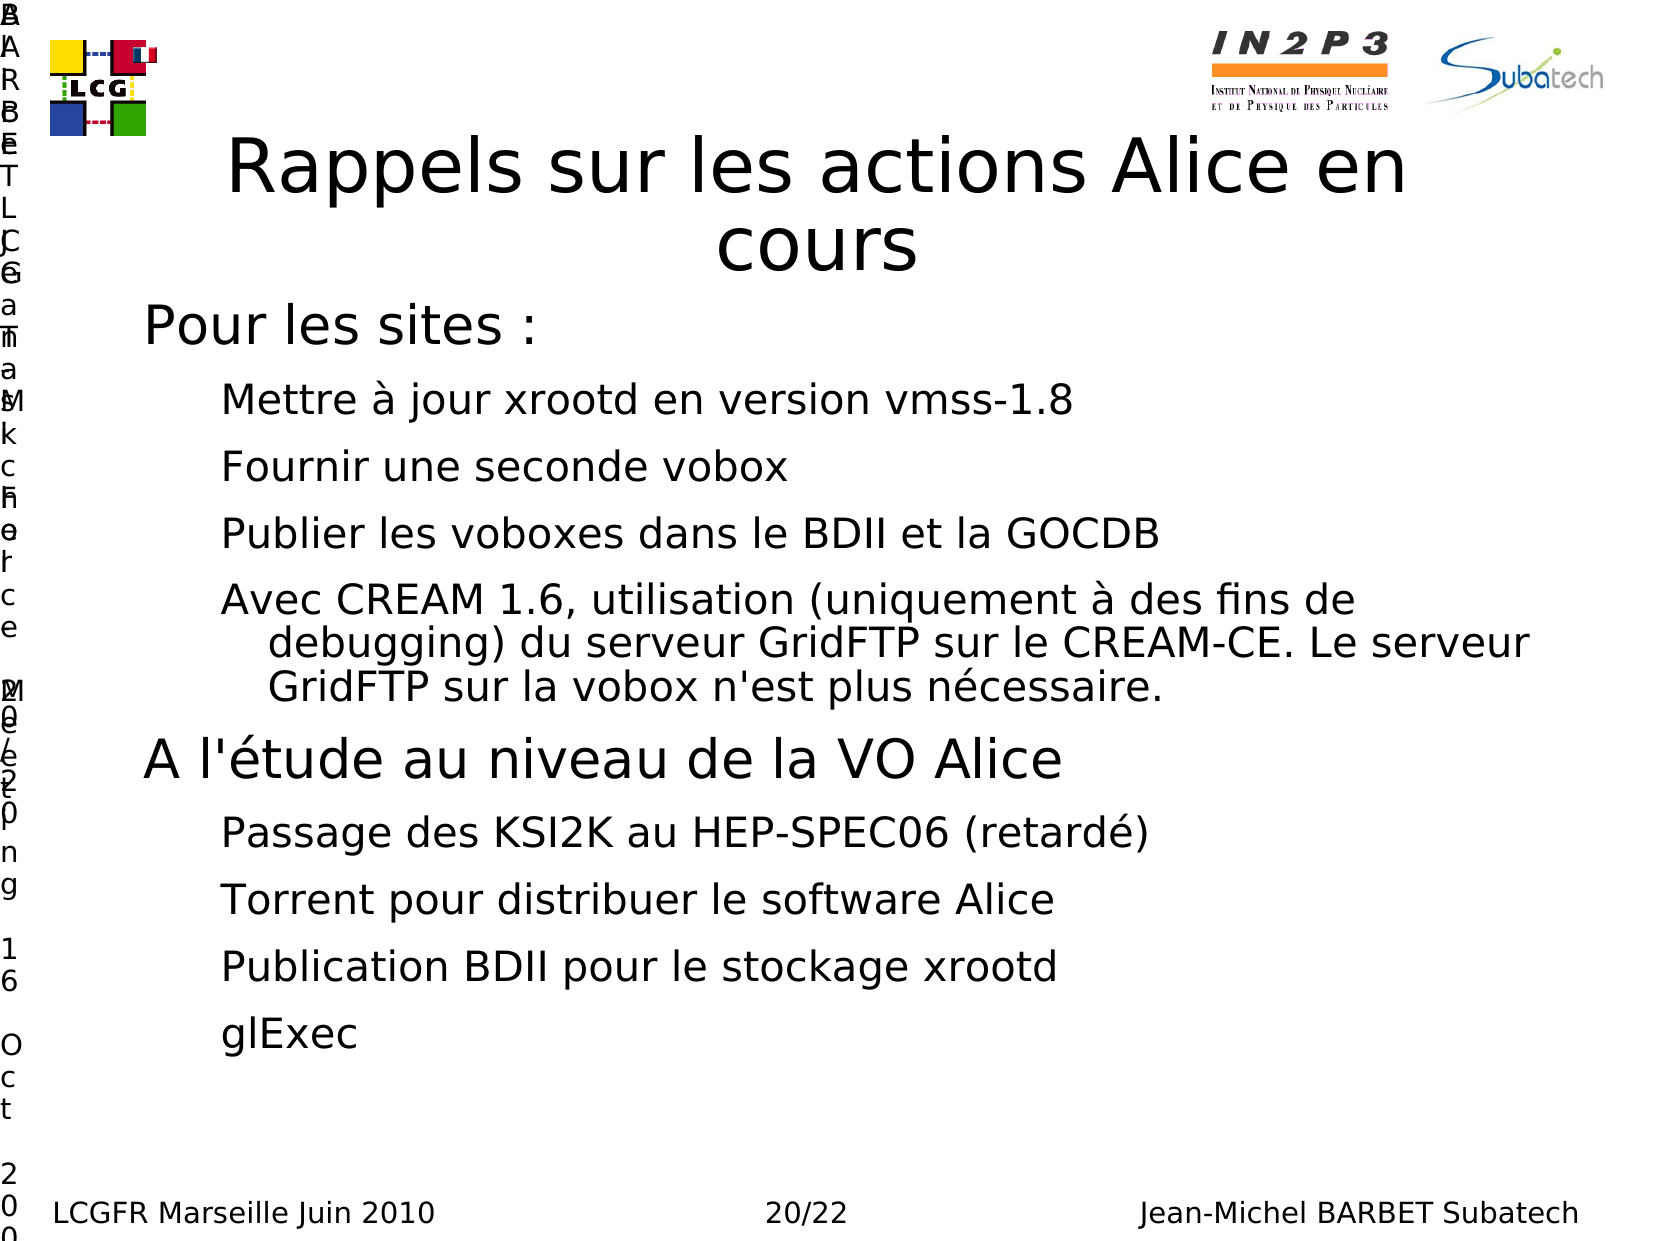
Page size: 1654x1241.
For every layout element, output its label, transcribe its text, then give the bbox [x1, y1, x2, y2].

title Rappels sur les actions Alice en cours [112, 112, 1524, 304]
picture [50, 40, 159, 136]
picture [1210, 21, 1388, 112]
list Pour les sites : Mettre à jour xrootd en version vmss-1.8 Fournir une seconde vobox Publier les voboxes dans le BDII et la GOCDB Avec CREAM 1.6, utilisation (uniquement à des fins de debugging) du serveur GridFTP sur le CREAM-CE. Le serveur GridFTP sur la vobox n'est plus nécessaire. A l'étude au niveau de la VO Alice Passage des KSI2K au HEP-SPEC06 (retardé) Torrent pour distribuer le software Alice Publication BDII pour le stockage xrootd glExec [126, 300, 1538, 1064]
picture [1425, 37, 1603, 116]
